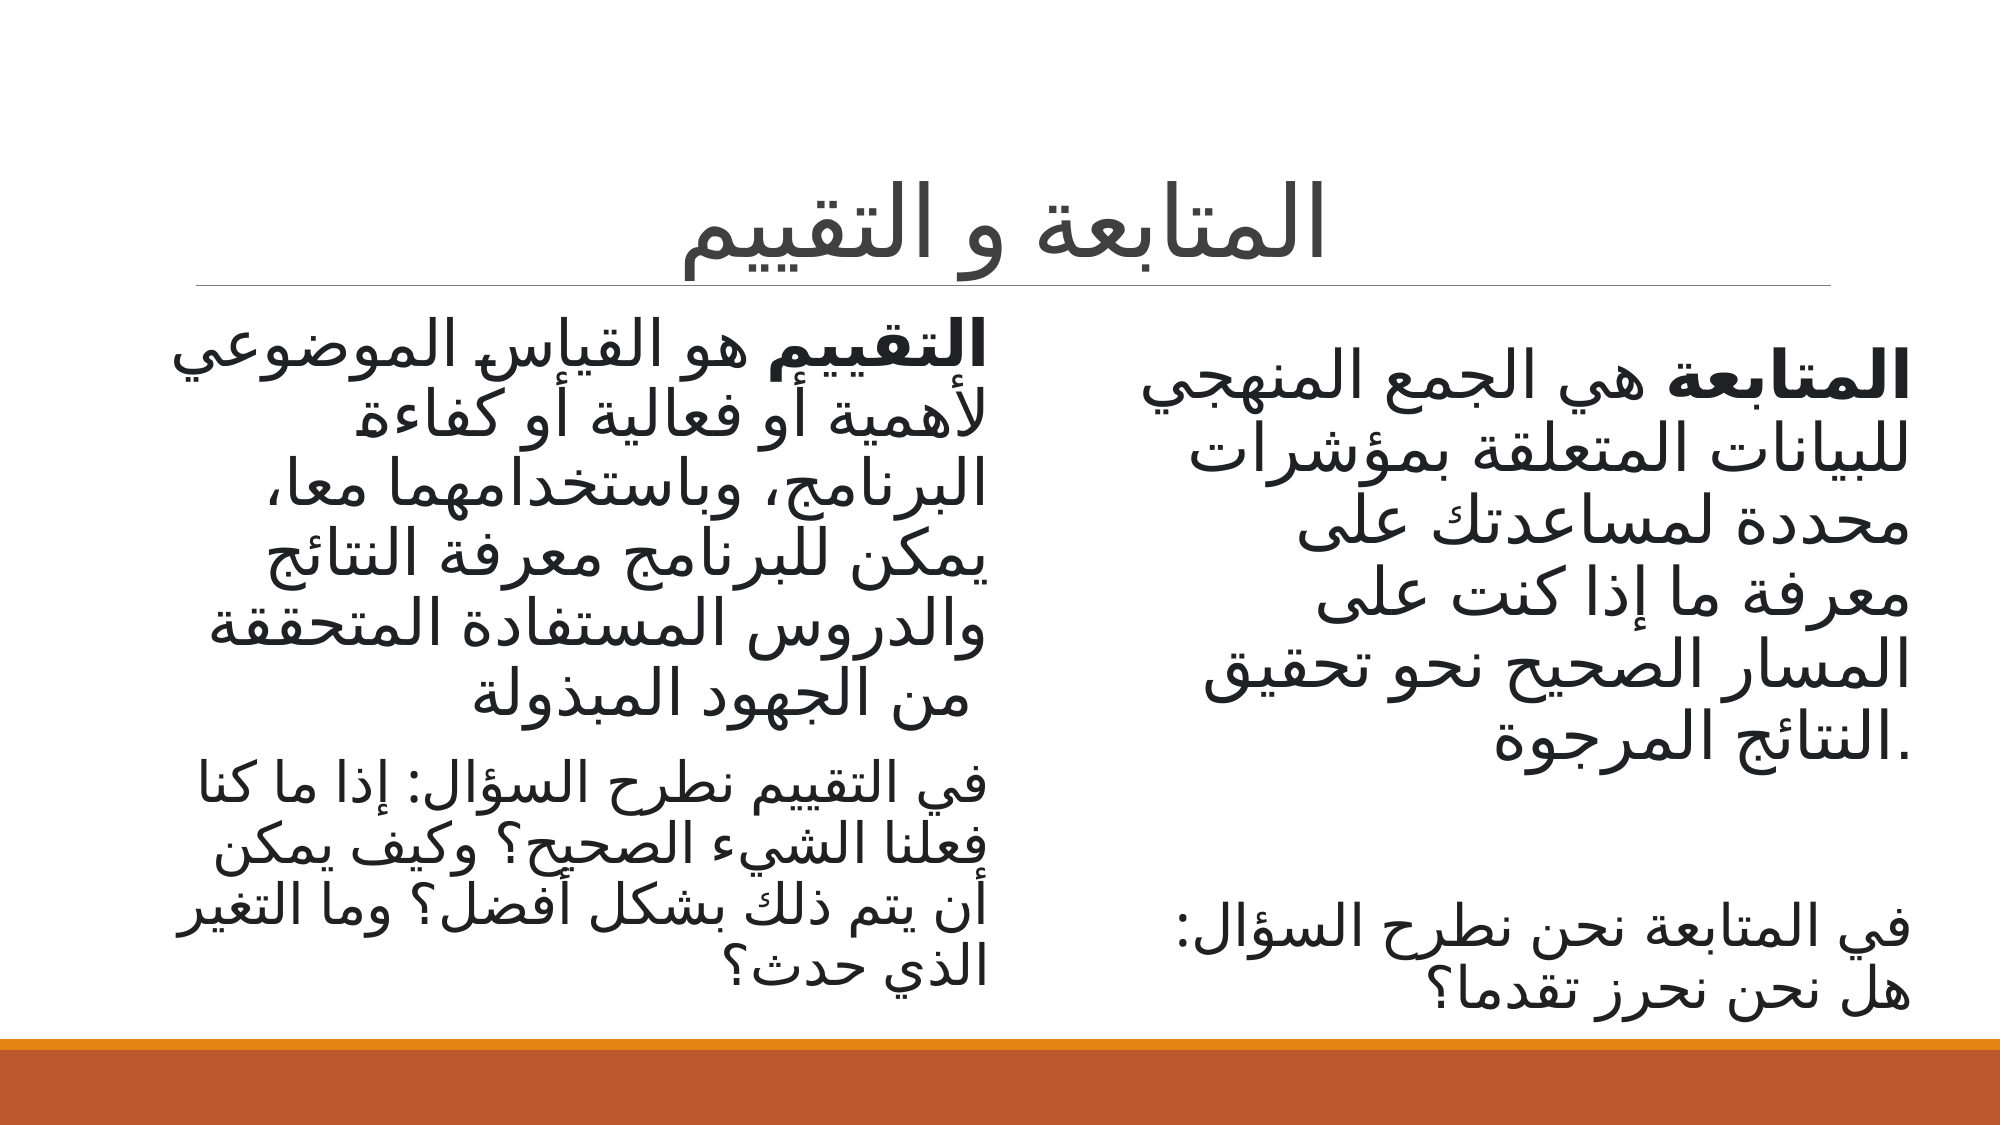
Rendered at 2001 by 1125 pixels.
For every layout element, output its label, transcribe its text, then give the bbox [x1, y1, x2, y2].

list المتابعة هي الجمع المنهجي للبيانات المتعلقة بمؤشرات محددة لمساعدتك على معرفة ما إذا كنت على المسار الصحيح نحو تحقيق النتائج المرجوة. في المتابعة نحن نطرح السؤال: هل نحن نحرز تقدما؟ [1103, 333, 1914, 1039]
list التقييم هو القياس الموضوعي لأهمية أو فعالية أو كفاءة البرنامج، وباستخدامهما معا، يمكن للبرنامج معرفة النتائج والدروس المستفادة المتحققة من الجهود المبذولة في التقييم نطرح السؤال: إذا ما كنا فعلنا الشيء الصحيح؟ وكيف يمكن أن يتم ذلك بشكل أفضل؟ وما التغير الذي حدث؟ [128, 302, 991, 1008]
title المتابعة و التقييم [180, 47, 1831, 286]
